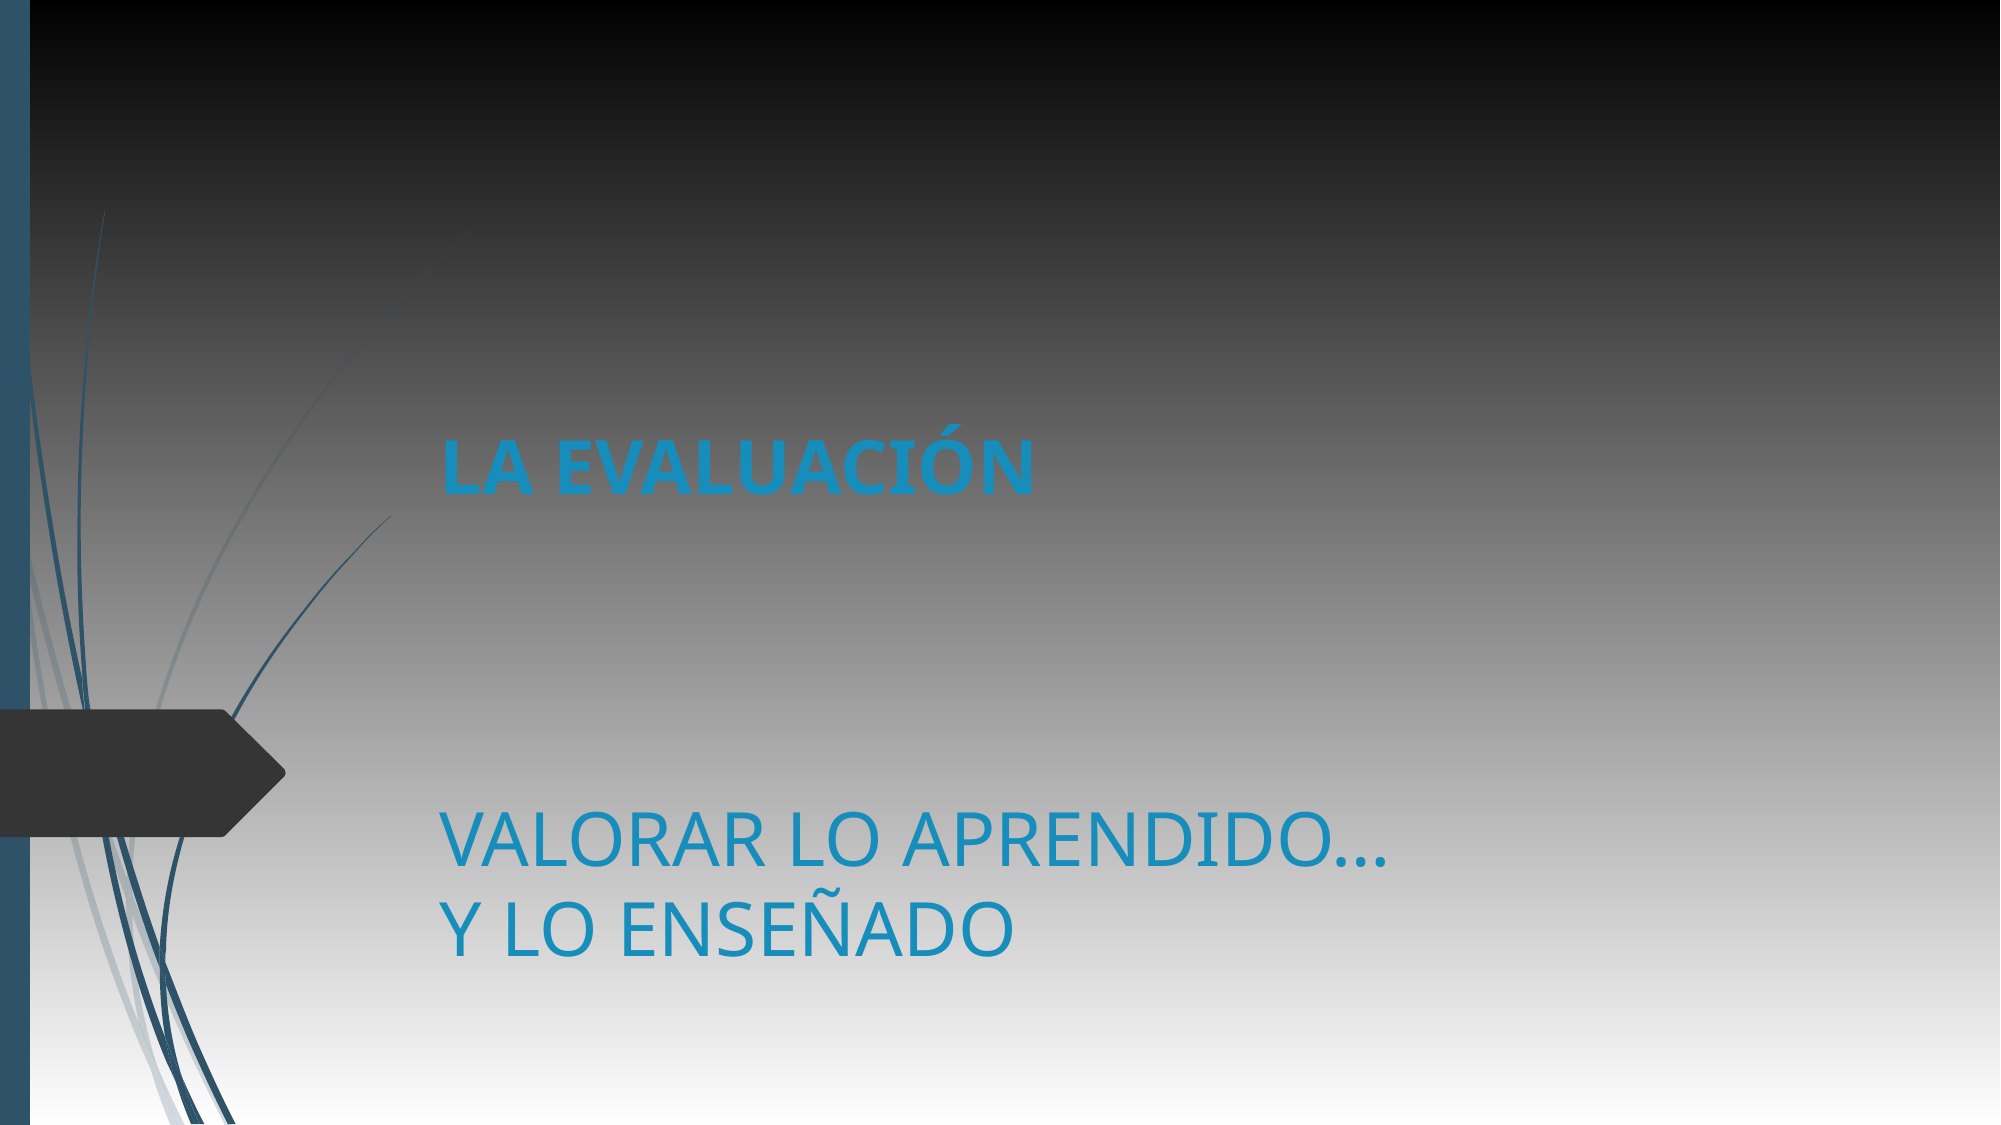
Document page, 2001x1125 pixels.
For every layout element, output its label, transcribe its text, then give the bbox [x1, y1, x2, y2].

subtitle VALORAR LO APRENDIDO… Y LO ENSEÑADO [424, 783, 1888, 969]
title LA EVALUACIÓN [424, 412, 1888, 783]
